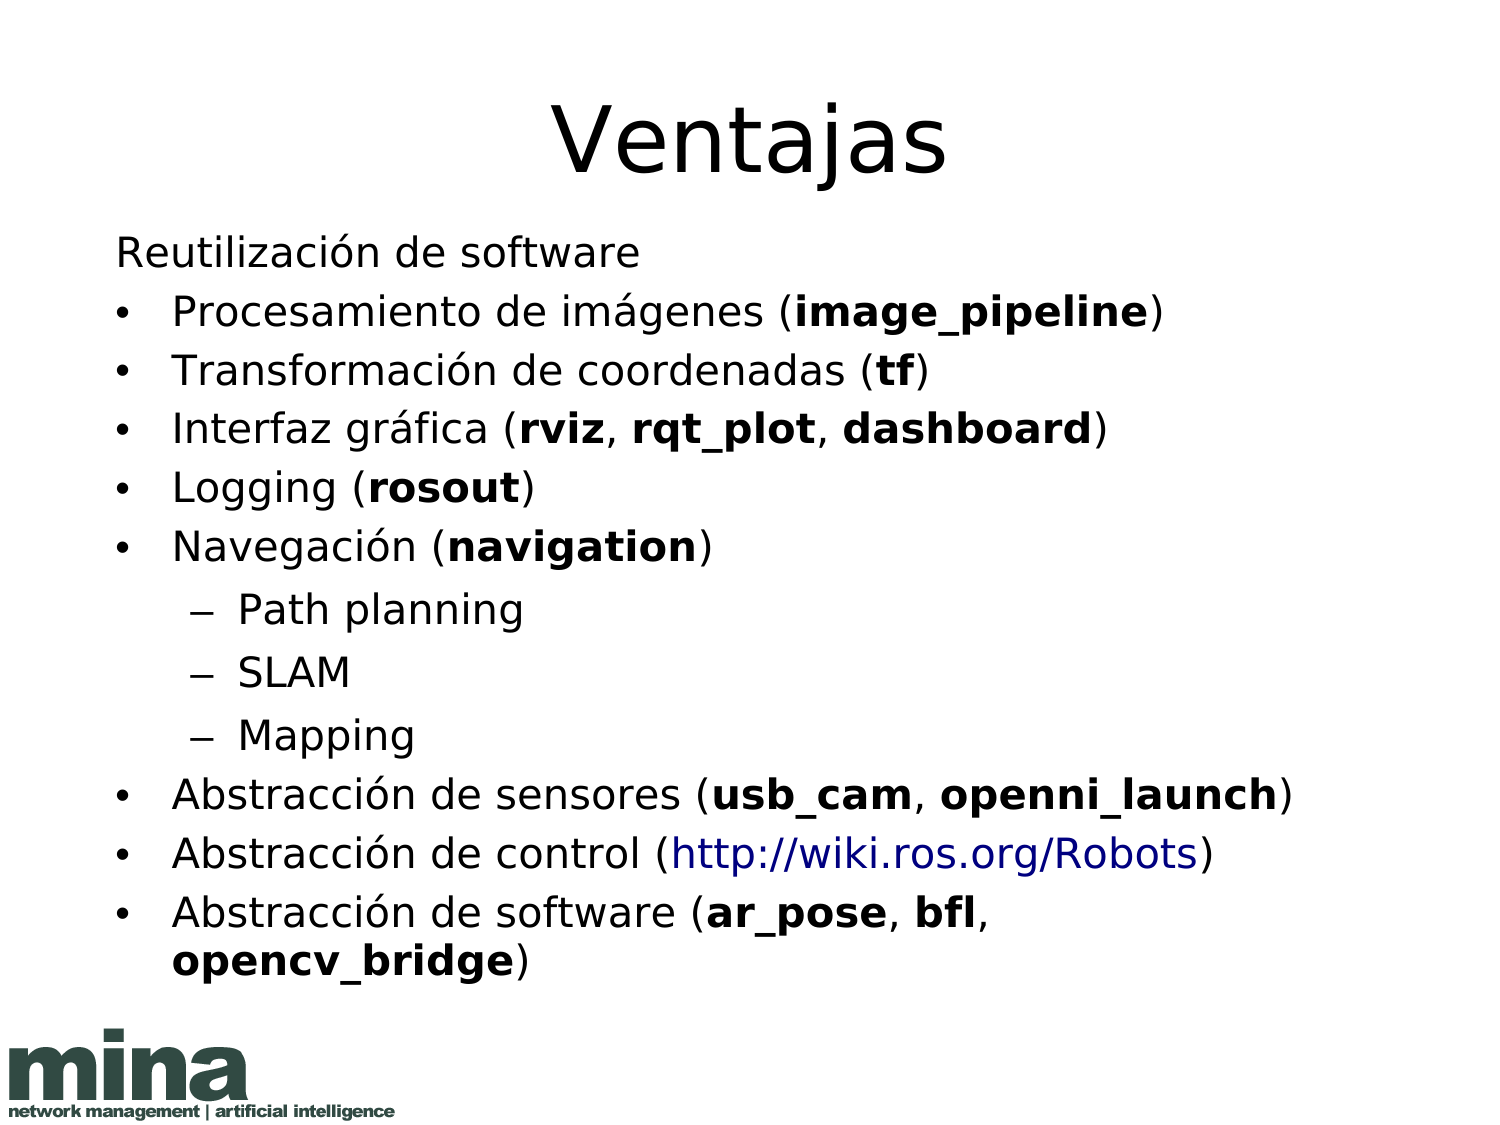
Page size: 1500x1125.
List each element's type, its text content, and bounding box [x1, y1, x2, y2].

picture [0, 1022, 402, 1125]
title Ventajas [112, 46, 1388, 235]
list Reutilización de software Procesamiento de imágenes (image_pipeline) Transformación de coordenadas (tf) Interfaz gráfica (rviz, rqt_plot, dashboard) Logging (rosout) Navegación (navigation) Path planning SLAM Mapping Abstracción de sensores (usb_cam, openni_launch) Abstracción de control (http://wiki.ros.org/Robots) Abstracción de software (ar_pose, bfl, opencv_bridge) [100, 221, 1376, 959]
